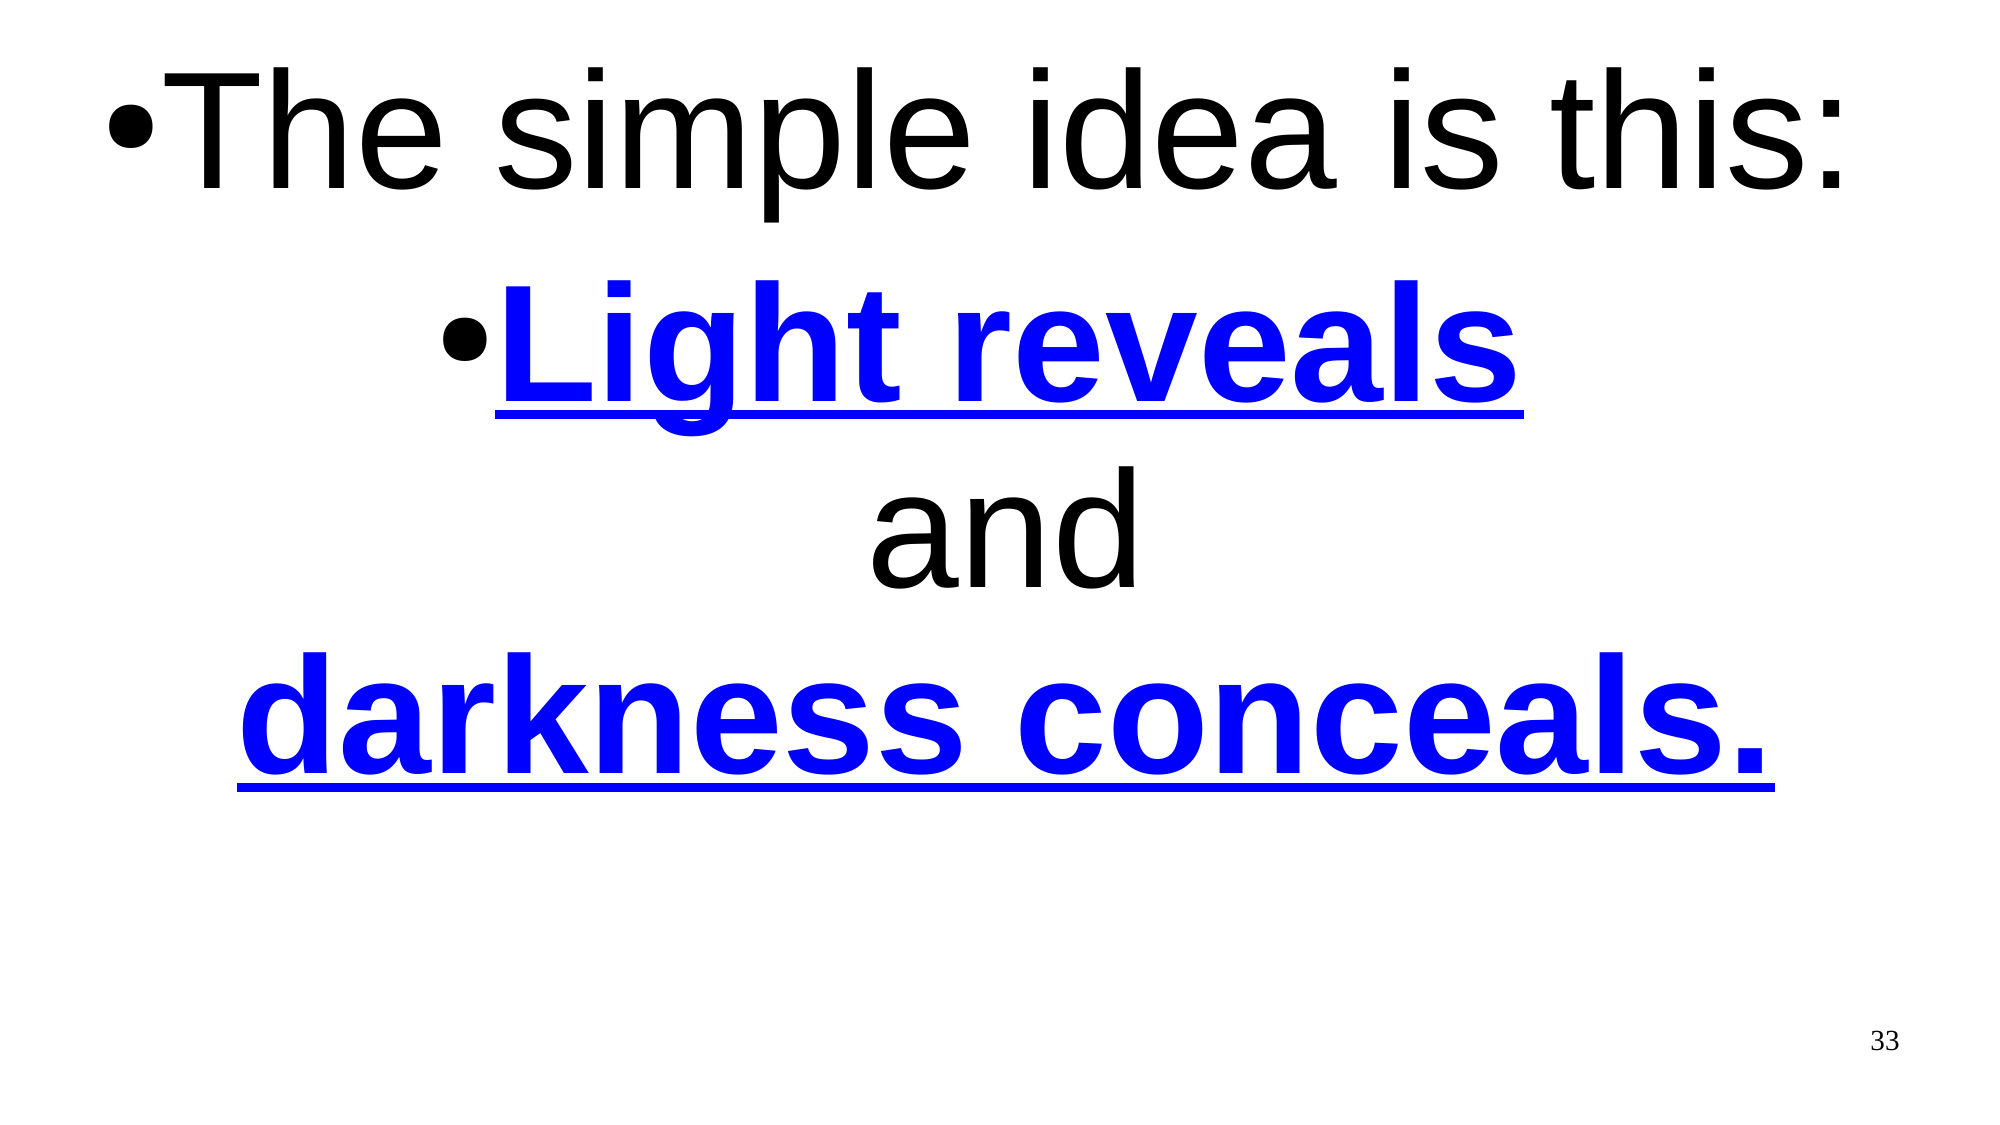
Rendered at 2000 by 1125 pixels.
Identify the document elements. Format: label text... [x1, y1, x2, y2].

list The simple idea is this: Light reveals and darkness conceals. [37, 37, 1951, 1088]
